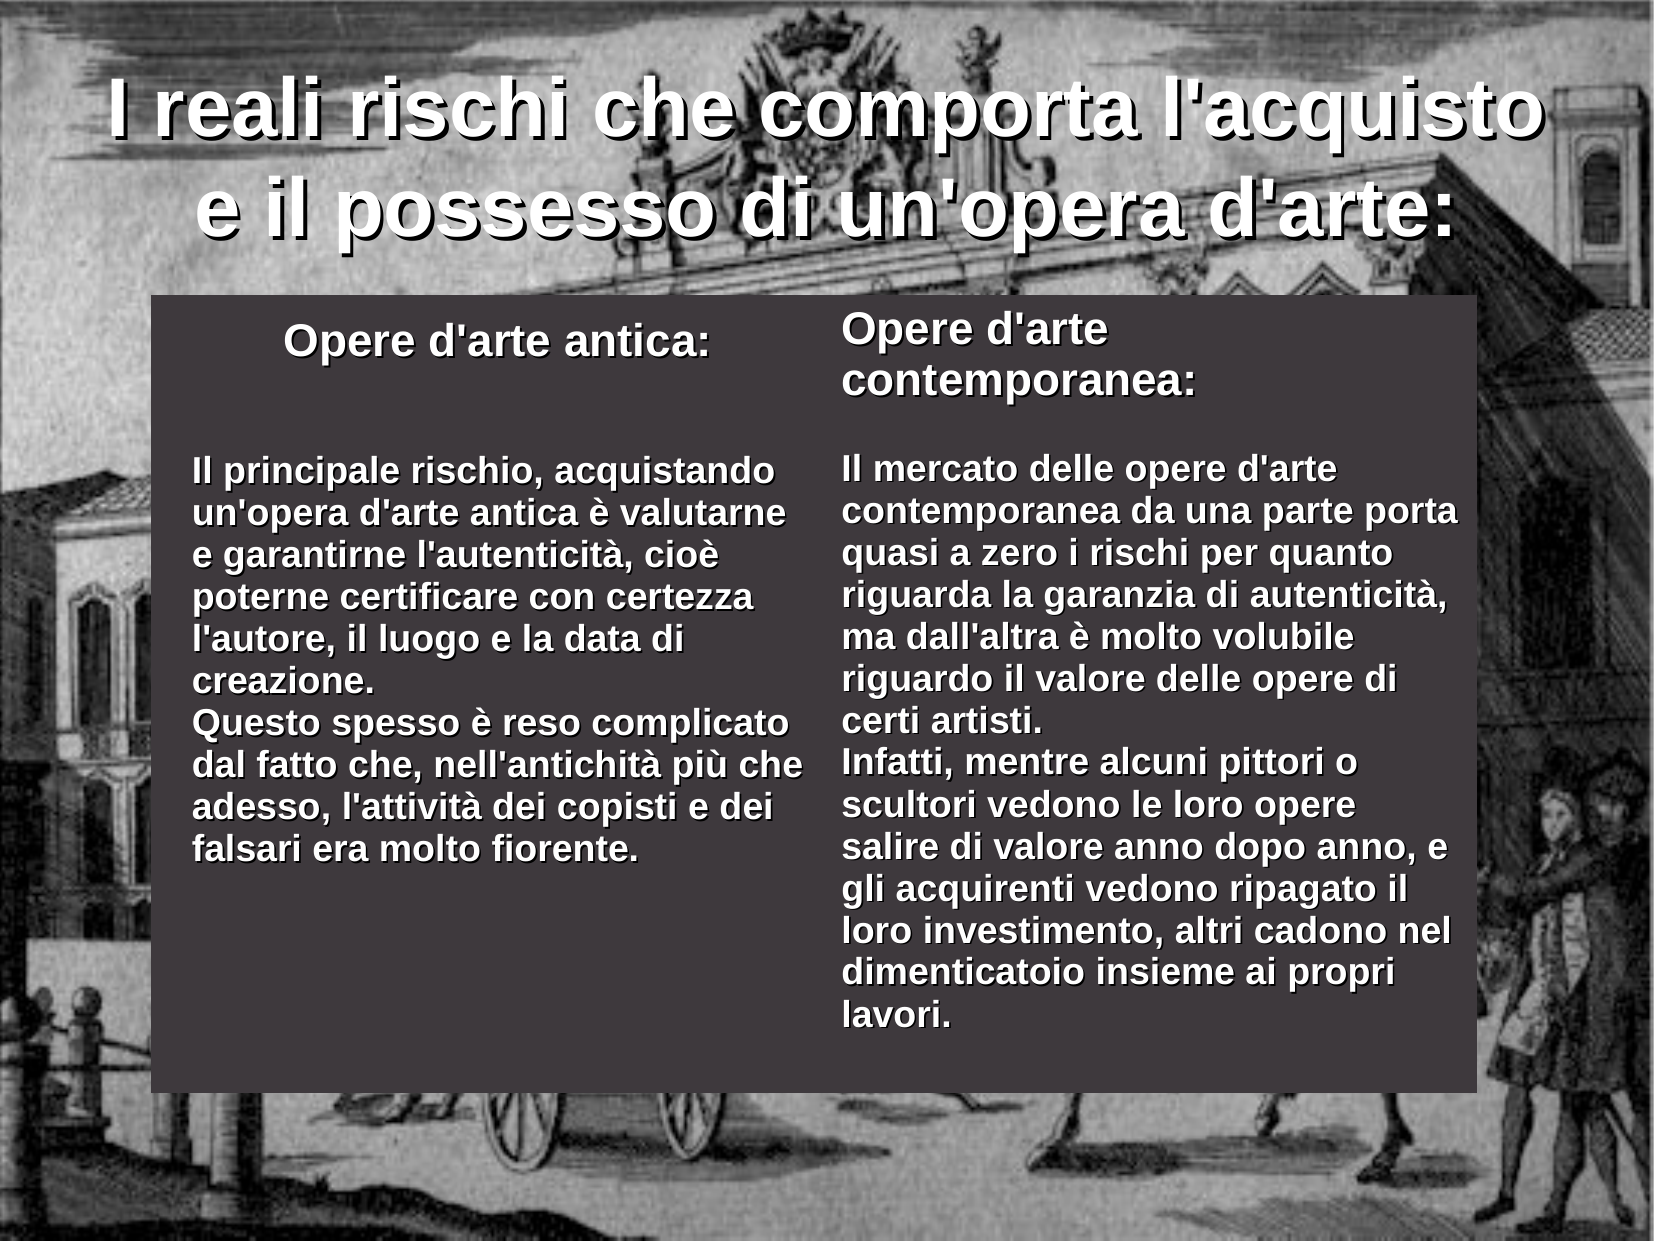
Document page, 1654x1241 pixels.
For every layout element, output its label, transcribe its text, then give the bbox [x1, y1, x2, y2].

list [82, 290, 809, 1109]
picture [151, 295, 1477, 1093]
title I reali rischi che comporta l'acquisto e il possesso di un'opera d'arte: [82, 49, 1571, 257]
text_box Opere d'arte contemporanea: Il mercato delle opere d'arte contemporanea da una parte porta quasi a zero i rischi per quanto riguarda la garanzia di autenticità, ma dall'altra è molto volubile riguardo il valore delle opere di certi artisti. Infatti, mentre alcuni pittori o scultori vedono le loro opere salire di valore anno dopo anno, e gli acquirenti vedono ripagato il loro investimento, altri cadono nel dimenticatoio insieme ai propri lavori. [826, 295, 1477, 1064]
text_box Opere d'arte antica: Il principale rischio, acquistando un'opera d'arte antica è valutarne e garantirne l'autenticità, cioè poterne certificare con certezza l'autore, il luogo e la data di creazione. Questo spesso è reso complicato dal fatto che, nell'antichità più che adesso, l'attività dei copisti e dei falsari era molto fiorente. [177, 307, 826, 893]
